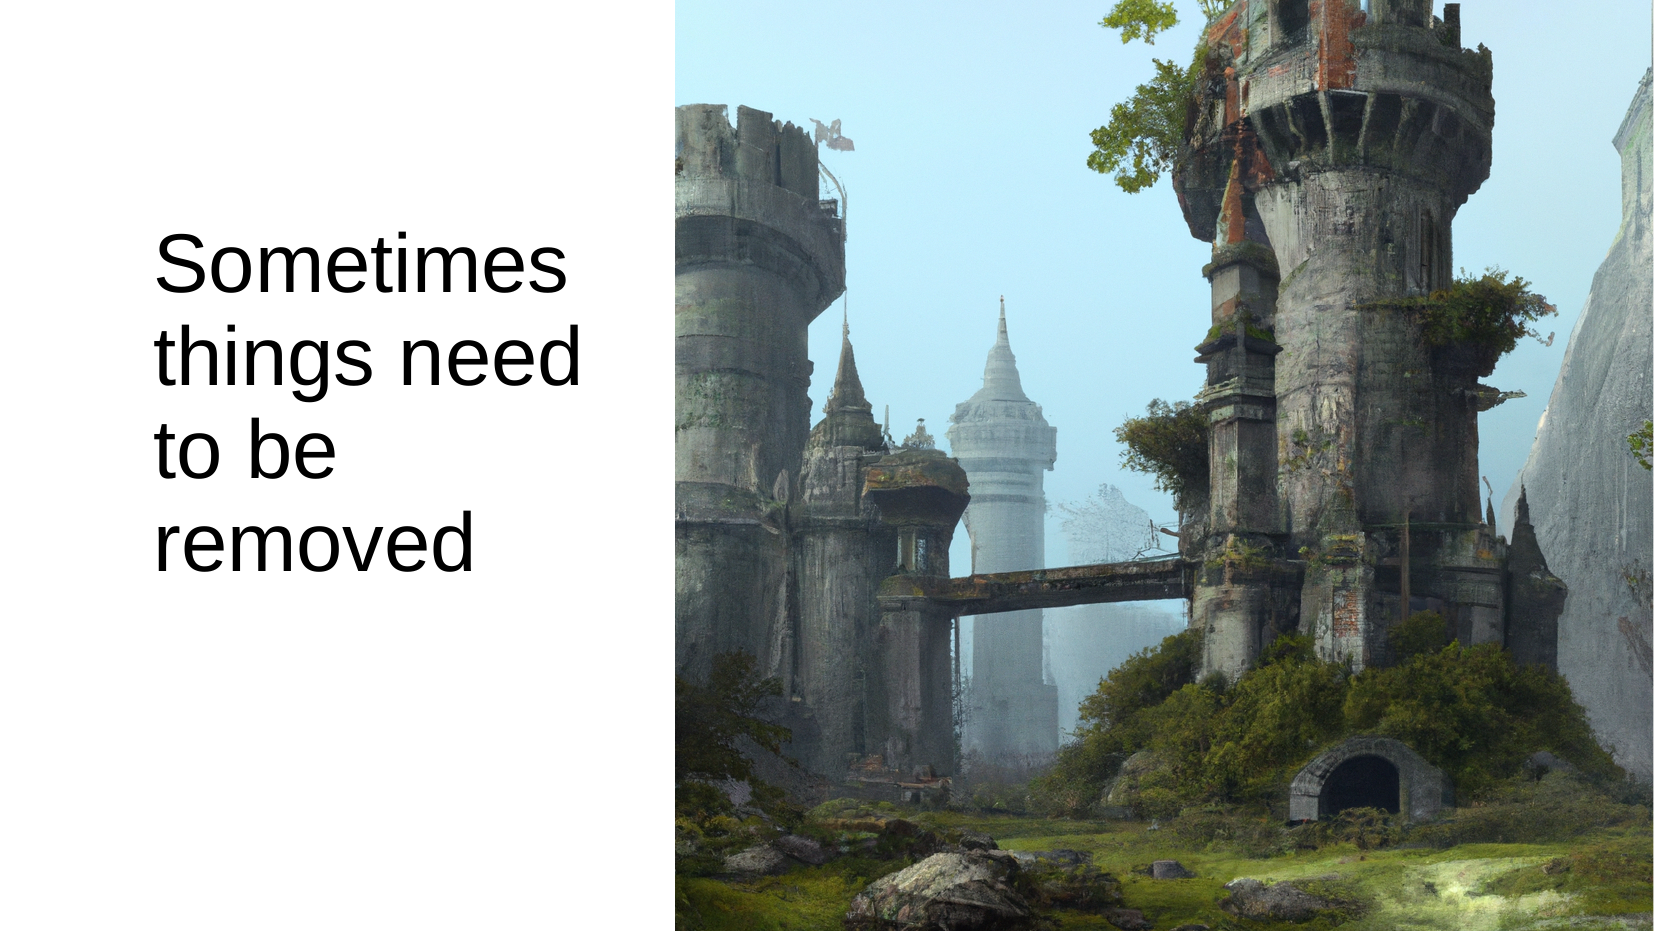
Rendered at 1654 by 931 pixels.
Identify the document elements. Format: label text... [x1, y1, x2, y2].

list Sometimes things need to be removed [82, 217, 638, 758]
picture [675, 0, 1654, 931]
